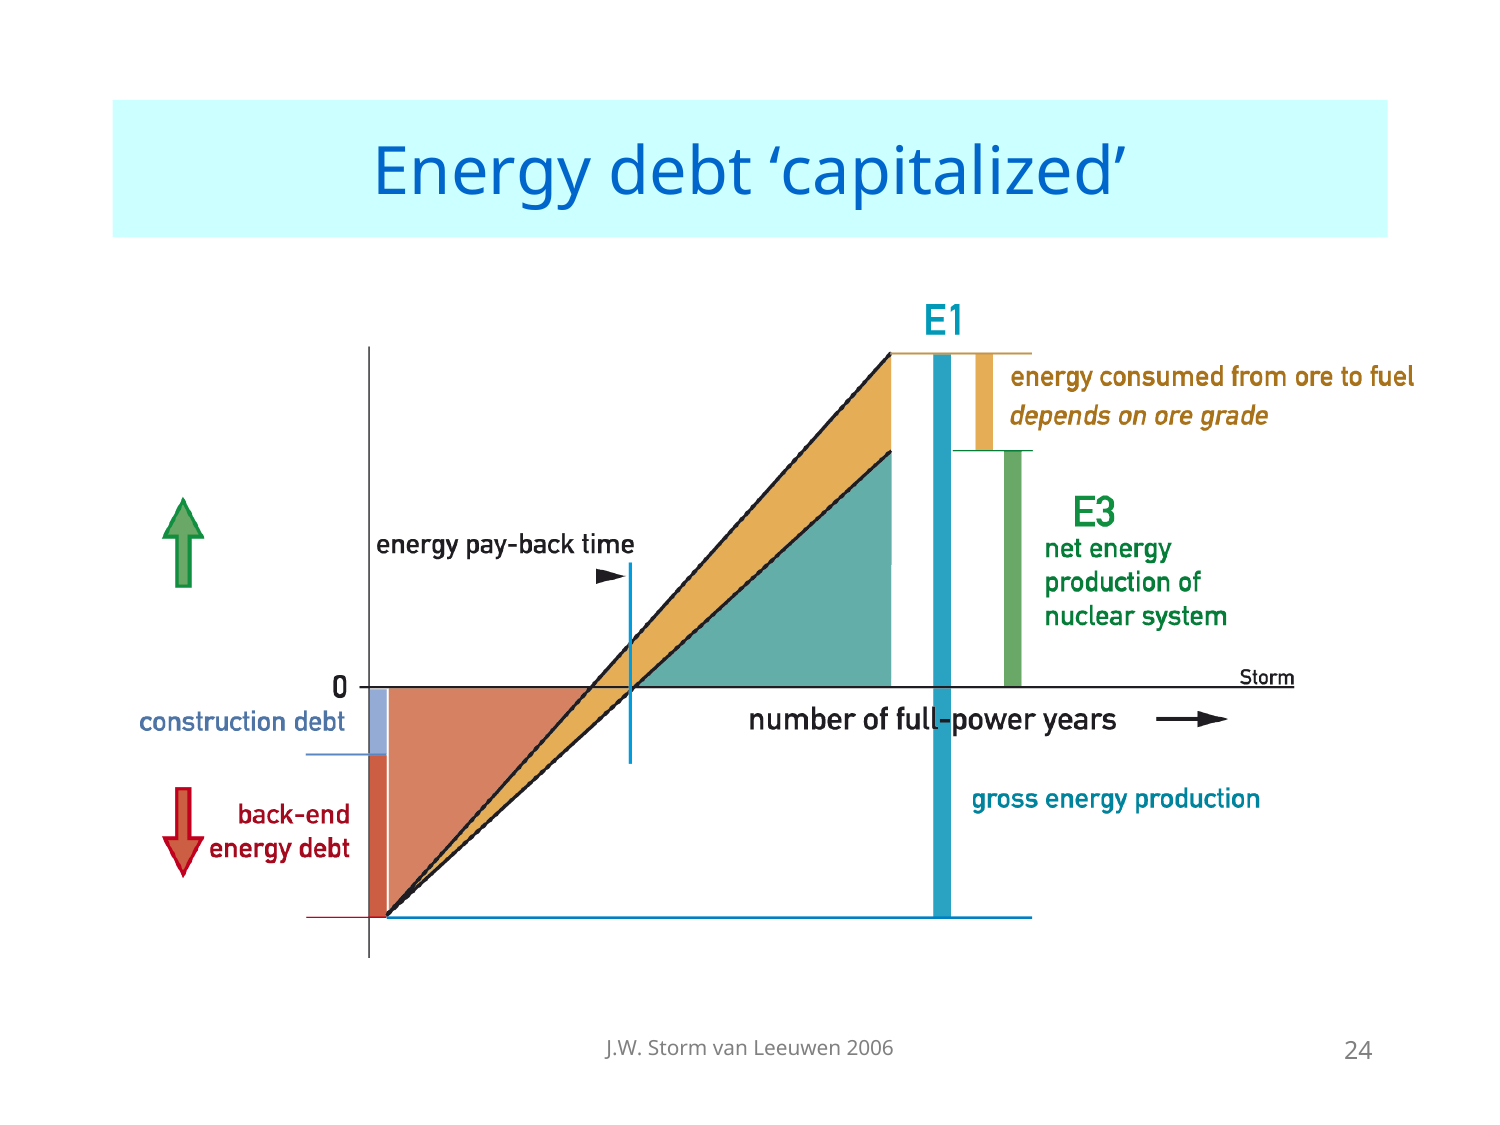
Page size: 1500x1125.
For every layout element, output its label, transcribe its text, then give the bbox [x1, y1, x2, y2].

text_box Energy debt ‘capitalized’ [112, 99, 1388, 238]
picture [140, 304, 1414, 958]
